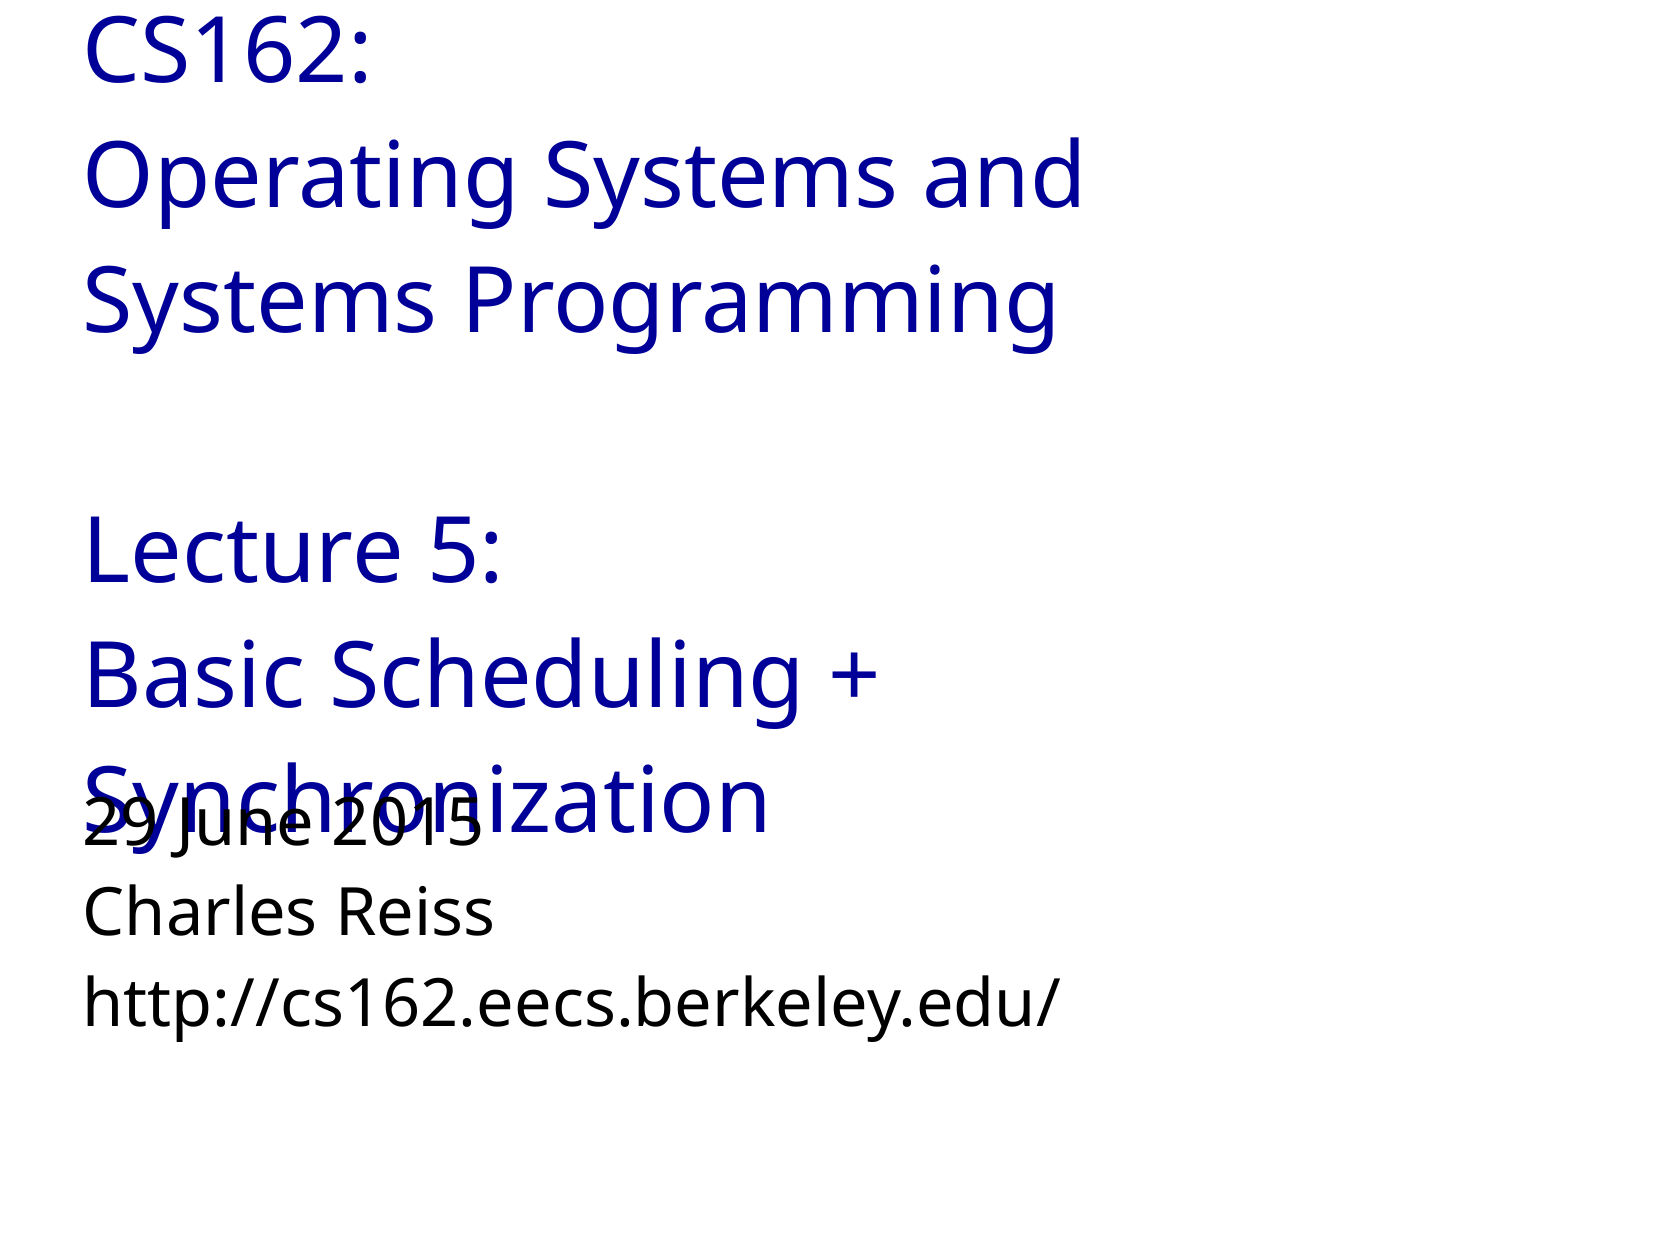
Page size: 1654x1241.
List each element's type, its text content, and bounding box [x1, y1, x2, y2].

subtitle 29 June 2015 Charles Reiss http://cs162.eecs.berkeley.edu/ [82, 797, 1571, 1022]
title CS162: Operating Systems and Systems Programming Lecture 5: Basic Scheduling + Synchronization [82, 118, 1561, 727]
